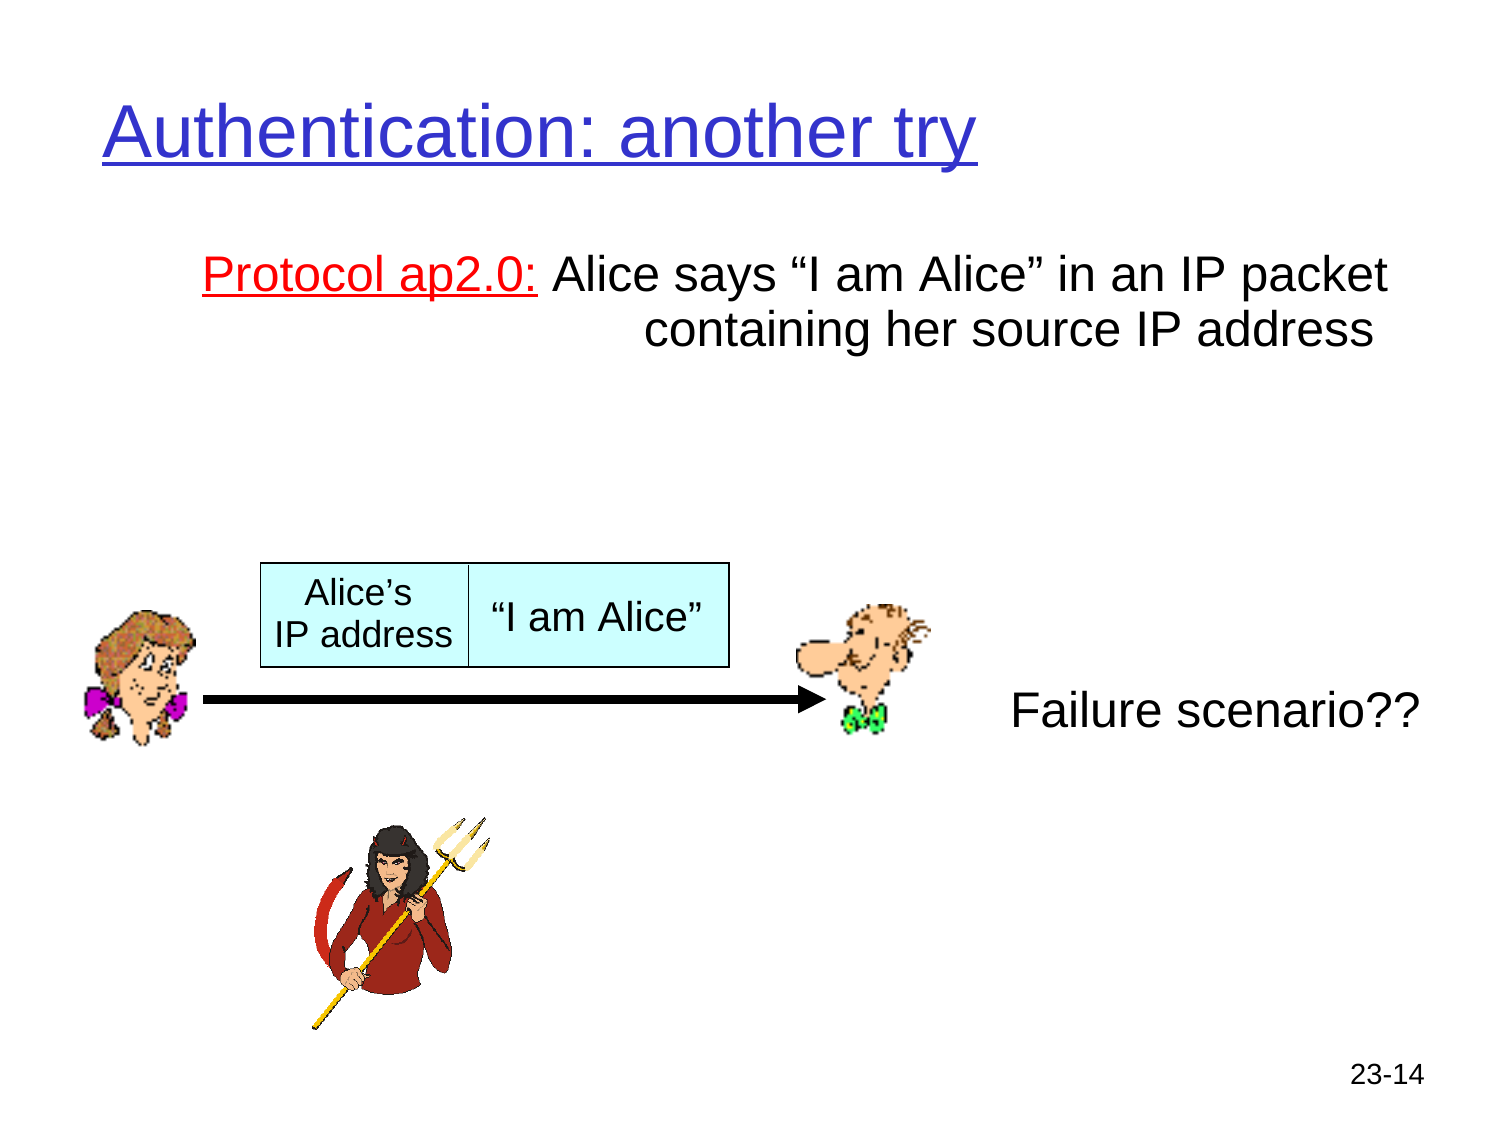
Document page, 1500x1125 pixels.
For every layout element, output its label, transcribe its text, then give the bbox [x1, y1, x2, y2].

title Authentication: another try [87, 37, 1363, 225]
text_box “I am Alice” [476, 585, 718, 648]
text_box Alice’s IP address [259, 563, 468, 664]
picture [796, 604, 931, 741]
picture [312, 817, 490, 1030]
text_box [260, 563, 730, 668]
text_box Protocol ap2.0: Alice says “I am Alice” in an IP packet containing her source IP address [186, 238, 1404, 366]
picture [80, 610, 196, 752]
text_box Failure scenario?? [995, 674, 1436, 746]
